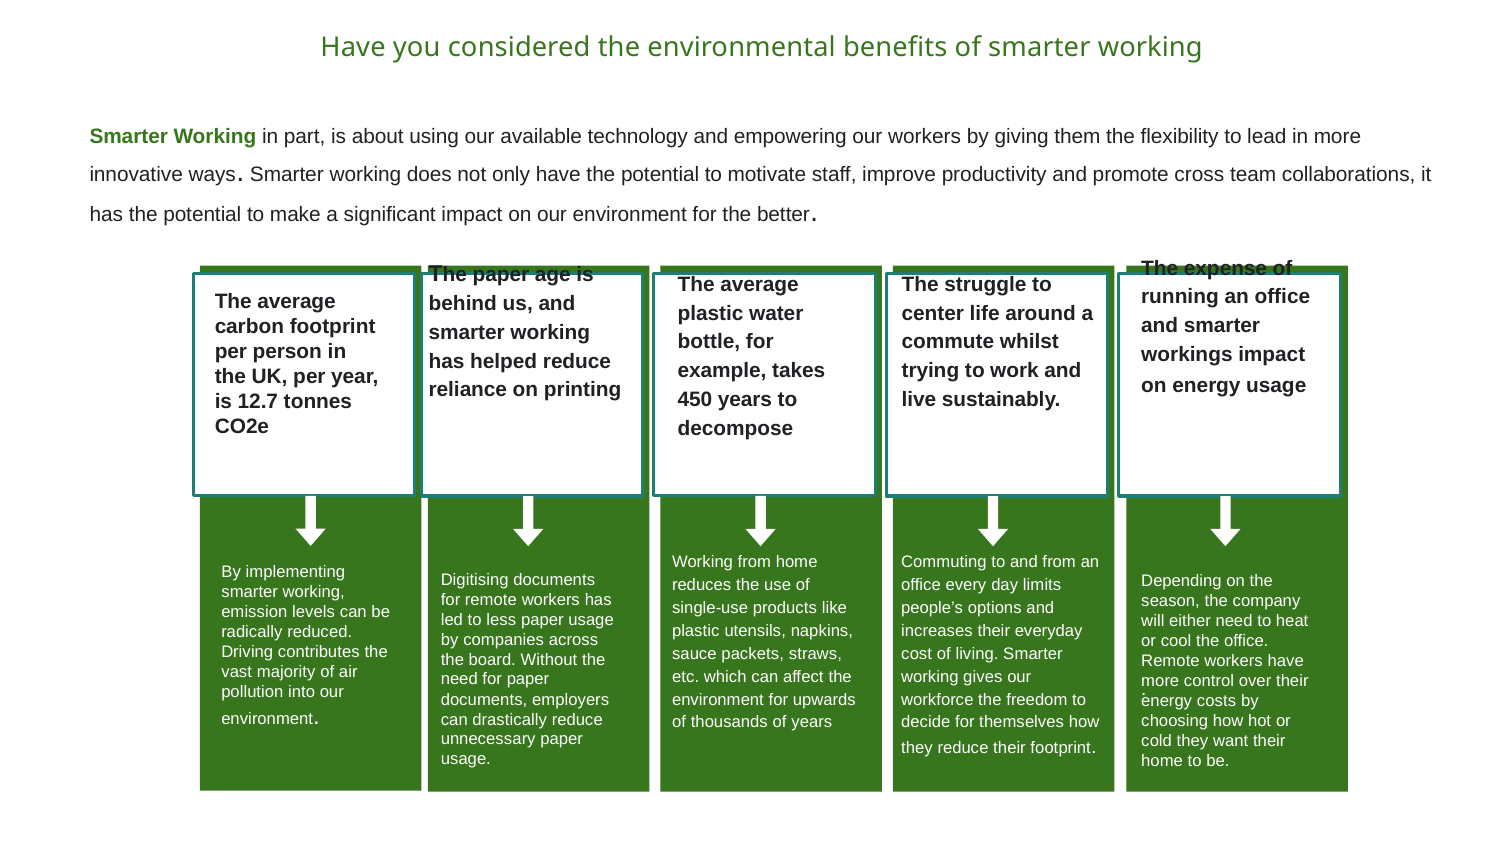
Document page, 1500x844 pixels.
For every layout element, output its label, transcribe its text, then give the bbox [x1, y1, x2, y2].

text_box [886, 368, 1115, 532]
text_box The paper age is behind us, and smarter working has helped reduce reliance on printing [413, 368, 642, 477]
text_box Digitising documents for remote workers has led to less paper usage by companies across the board. Without the need for paper documents, employers can drastically reduce unnecessary paper usage. [425, 533, 631, 780]
text_box The average carbon footprint per person in the UK, per year, is 12.7 tonnes CO2e [199, 368, 398, 510]
text_box [892, 756, 1115, 792]
text_box [199, 368, 650, 792]
text_box . [1126, 475, 1348, 792]
text_box The average plastic water bottle, for example, takes 450 years to decompose [662, 368, 880, 475]
text_box [653, 368, 882, 792]
text_box The expense of running an office and smarter workings impact on energy usage [1126, 368, 1348, 475]
text_box Commuting to and from an office every day limits people’s options and increases their everyday cost of living. Smarter working gives our workforce the freedom to decide for themselves how they reduce their footprint. [886, 532, 1123, 756]
text_box By implementing smarter working, emission levels can be radically reduced. Driving contributes the vast majority of air pollution into our environment. [131, 525, 422, 818]
text_box Depending on the season, the company will either need to heat or cool the office. Remote workers have more control over their energy costs by choosing how hot or cold they want their home to be. [1126, 554, 1339, 785]
text_box Working from home reduces the use of single-use products like plastic utensils, napkins, sauce packets, straws, etc. which can affect the environment for upwards of thousands of years [657, 532, 879, 780]
text_box [1118, 368, 1341, 547]
text_box [193, 368, 199, 496]
title Have you considered the environmental benefits of smarter working [69, 0, 1467, 80]
text_box Smarter Working in part, is about using our available technology and empowering our workers by giving them the flexibility to lead in more innovative ways. Smarter working does not only have the potential to motivate staff, improve productivity and promote cross team collaborations, it has the potential to make a significant impact on our environment for the better. [74, 103, 1461, 368]
text_box The struggle to center life around a commute whilst trying to work and live sustainably. [886, 368, 1111, 465]
